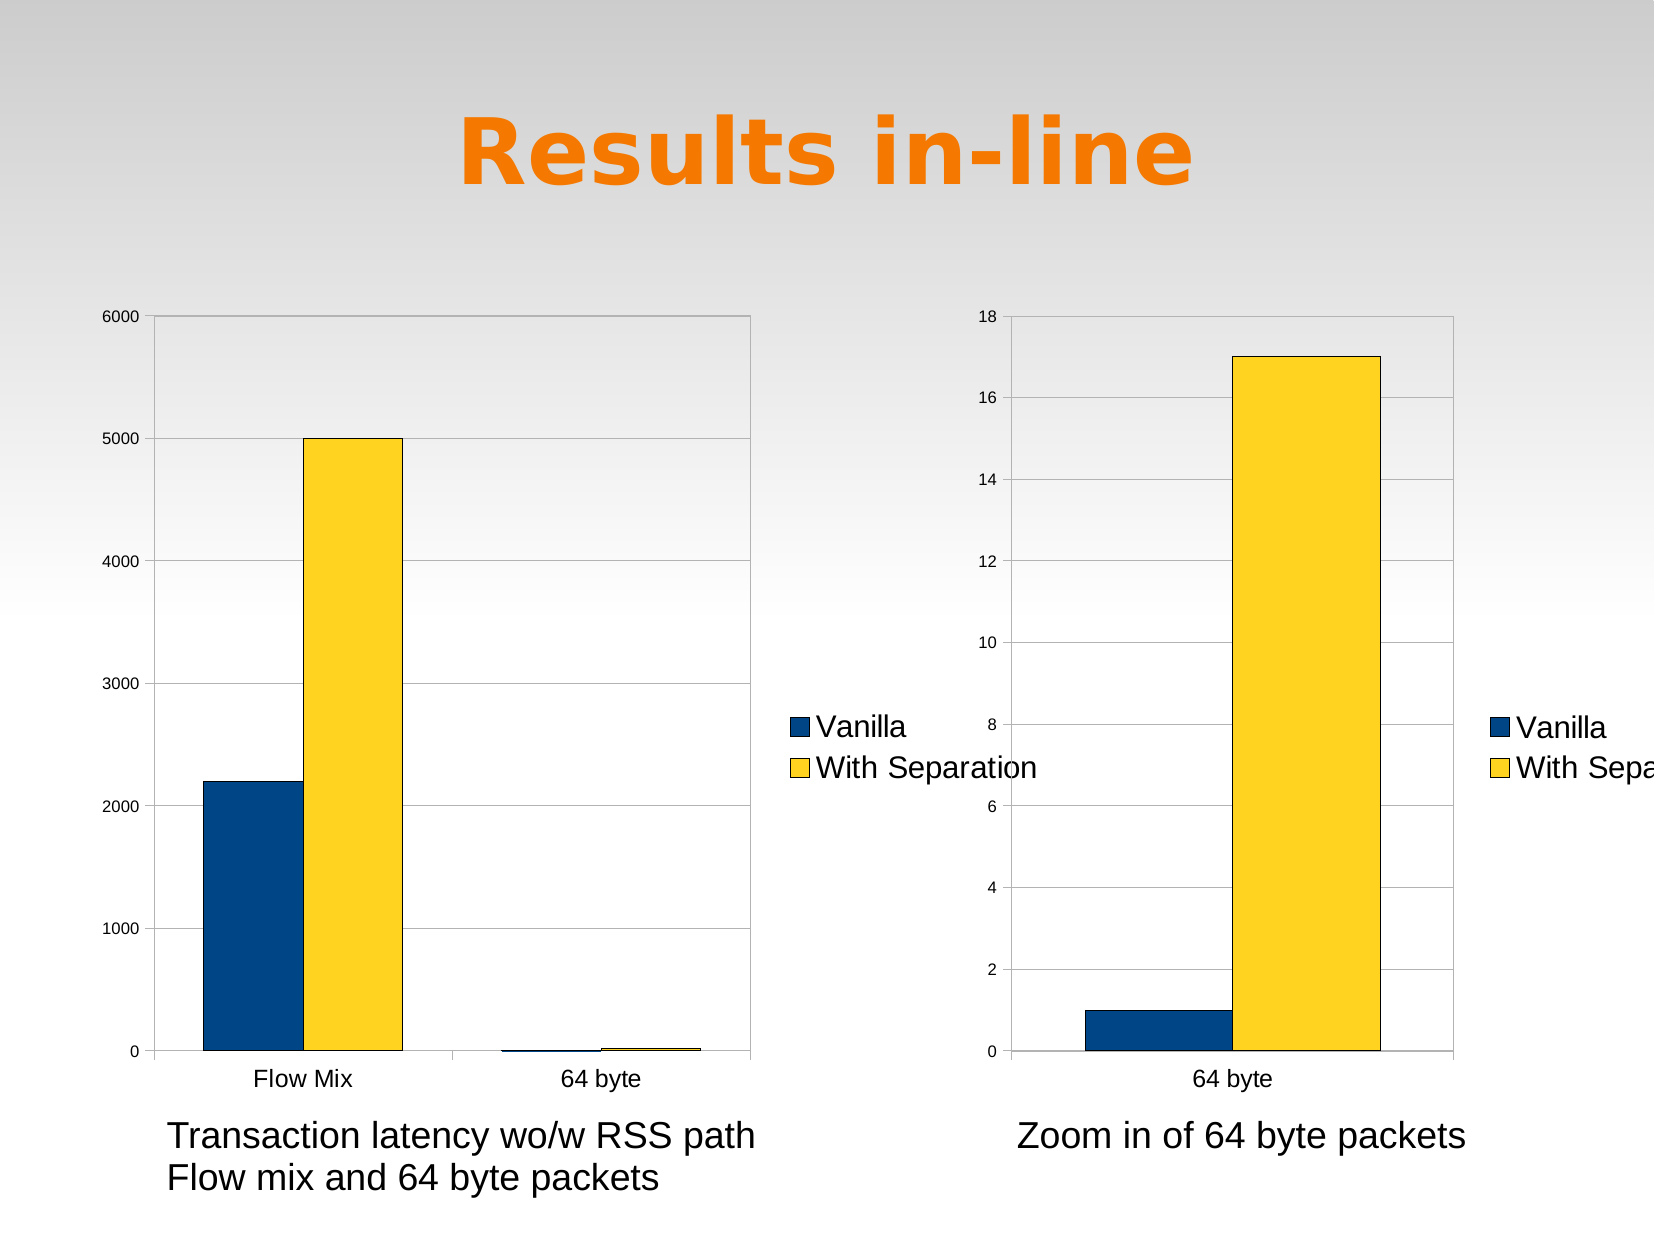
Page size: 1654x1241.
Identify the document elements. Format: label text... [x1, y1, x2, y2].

chart [82, 290, 1654, 1109]
text_box Zoom in of 64 byte packets [1002, 1107, 1640, 1169]
text_box Transaction latency wo/w RSS path Flow mix and 64 byte packets [151, 1107, 790, 1216]
title Results in-line [82, 49, 1571, 257]
